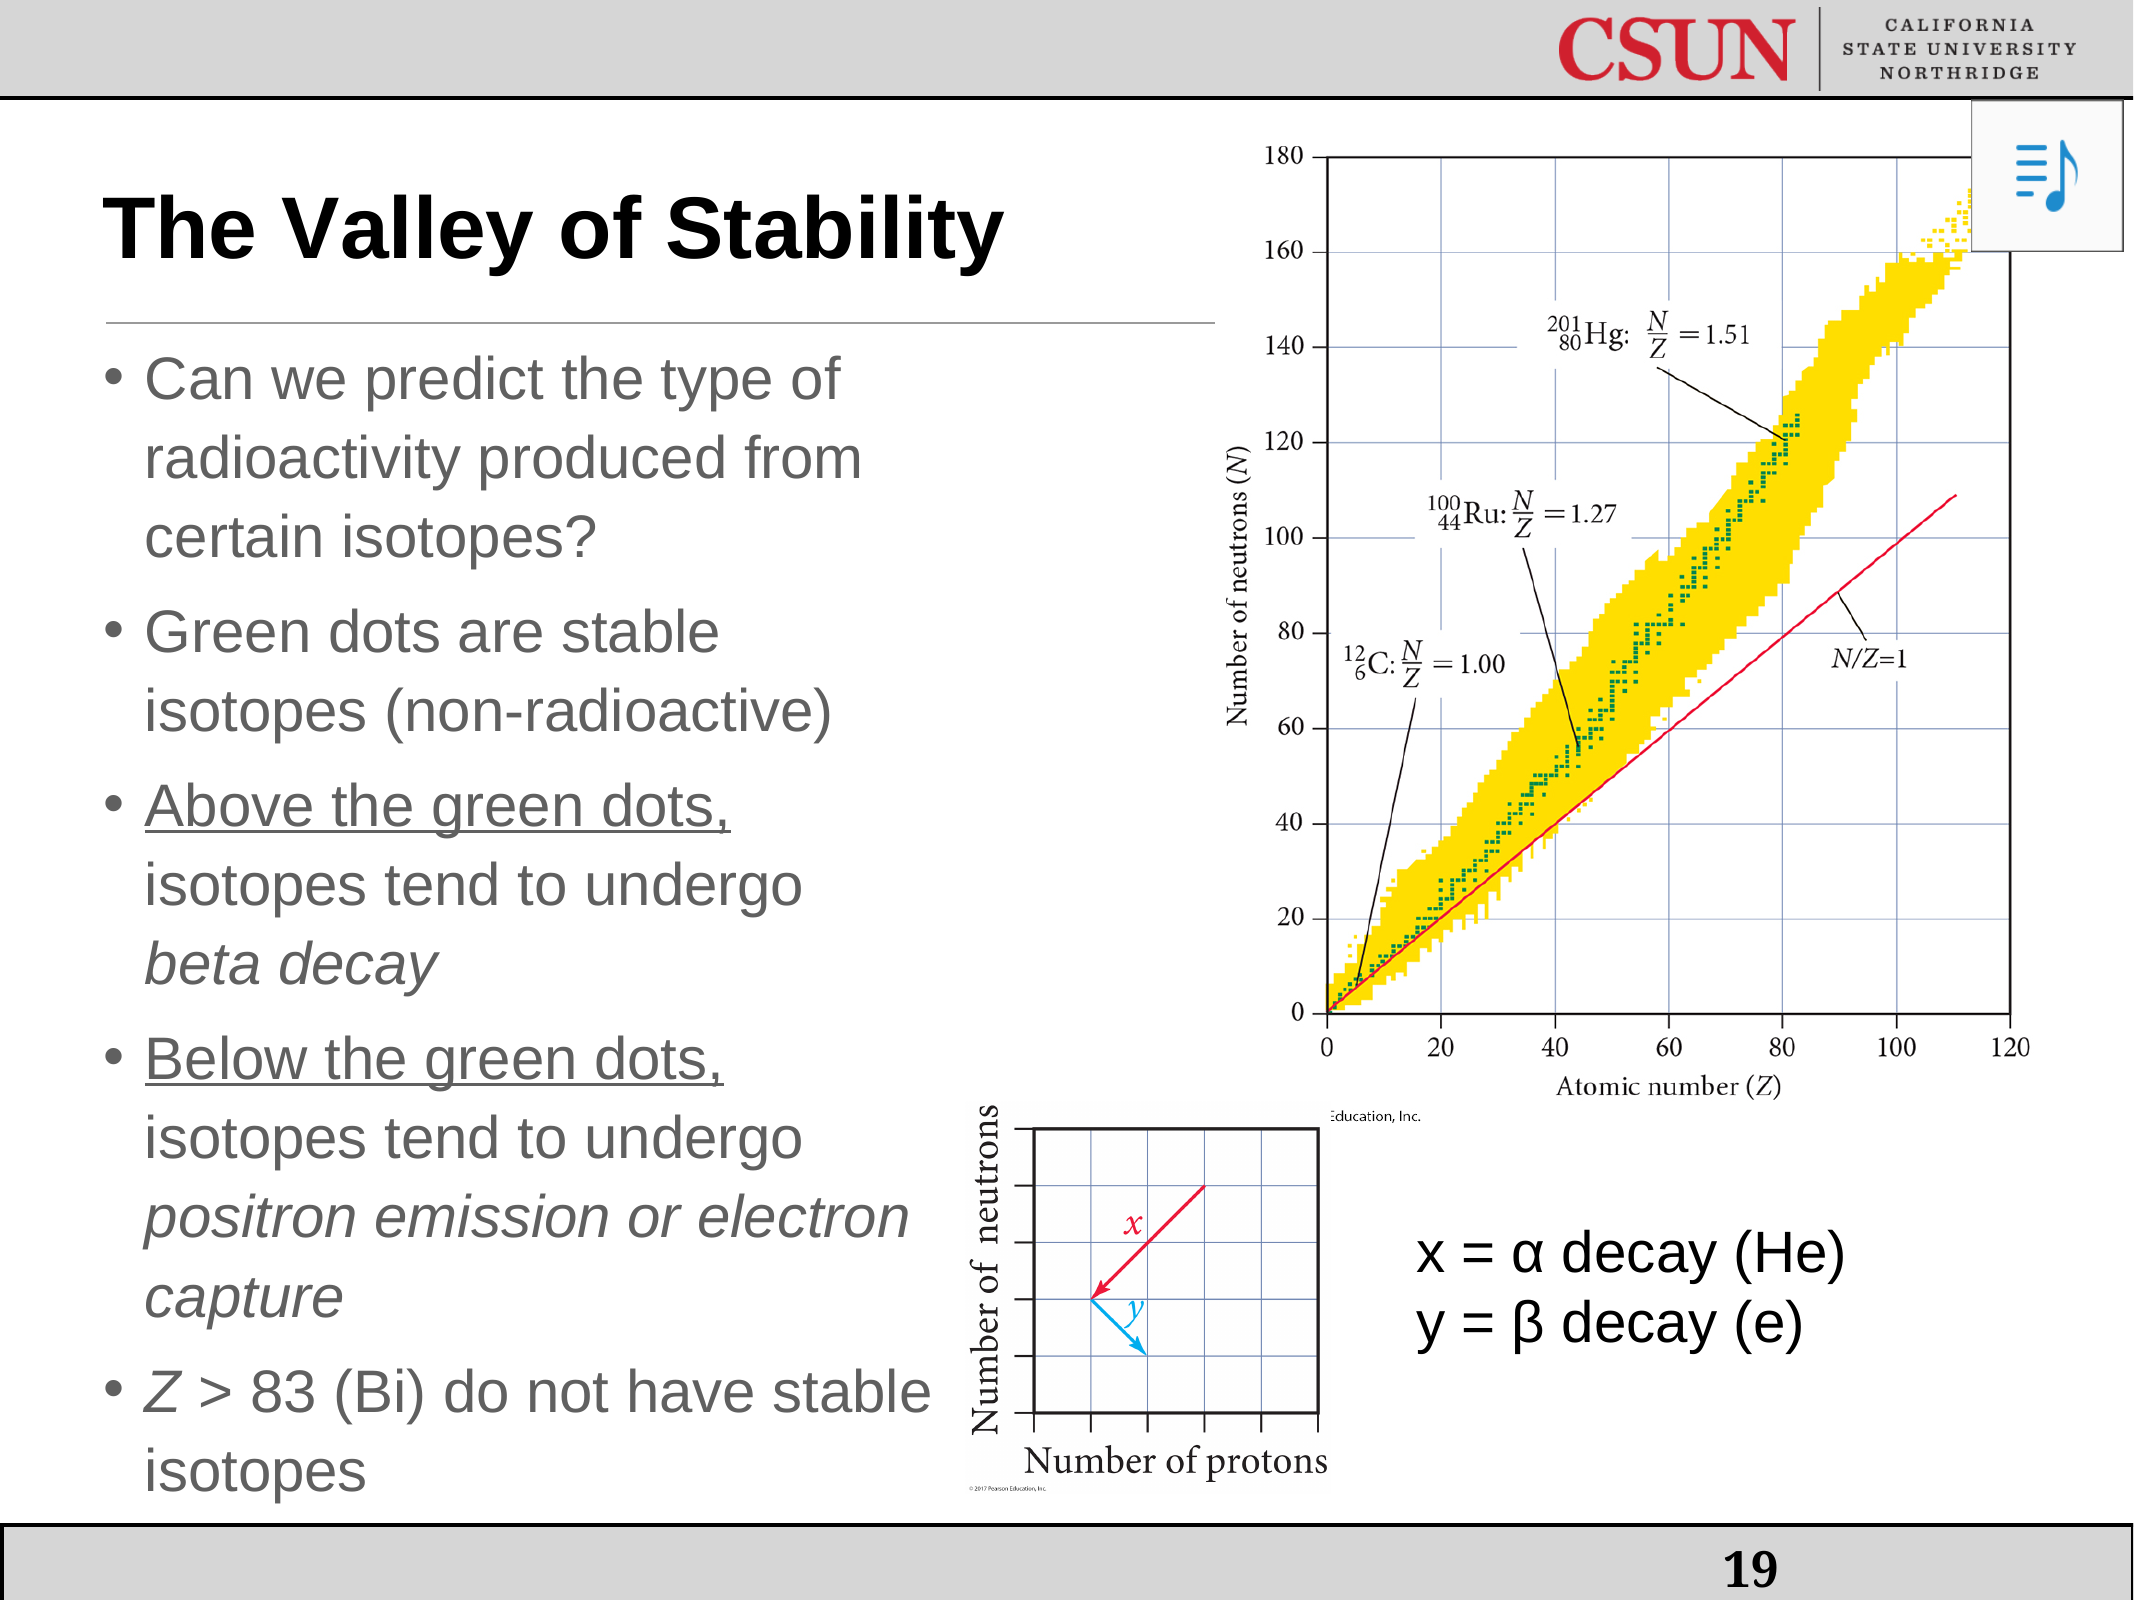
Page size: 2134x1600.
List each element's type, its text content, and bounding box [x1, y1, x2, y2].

list Can we predict the type of radioactivity produced from certain isotopes? Green dots are stable isotopes (non-radioactive) Above the green dots, isotopes tend to undergo beta decay Below the green dots, isotopes tend to undergo positron emission or electron capture Z > 83 (Bi) do not have stable isotopes [94, 323, 946, 1518]
text_box [1969, 98, 2125, 254]
text_box x = α decay (He) y = β decay (e) [1407, 1205, 1857, 1363]
picture [965, 135, 2040, 1494]
picture [1559, 7, 2076, 91]
title The Valley of Stability [93, 105, 1969, 285]
